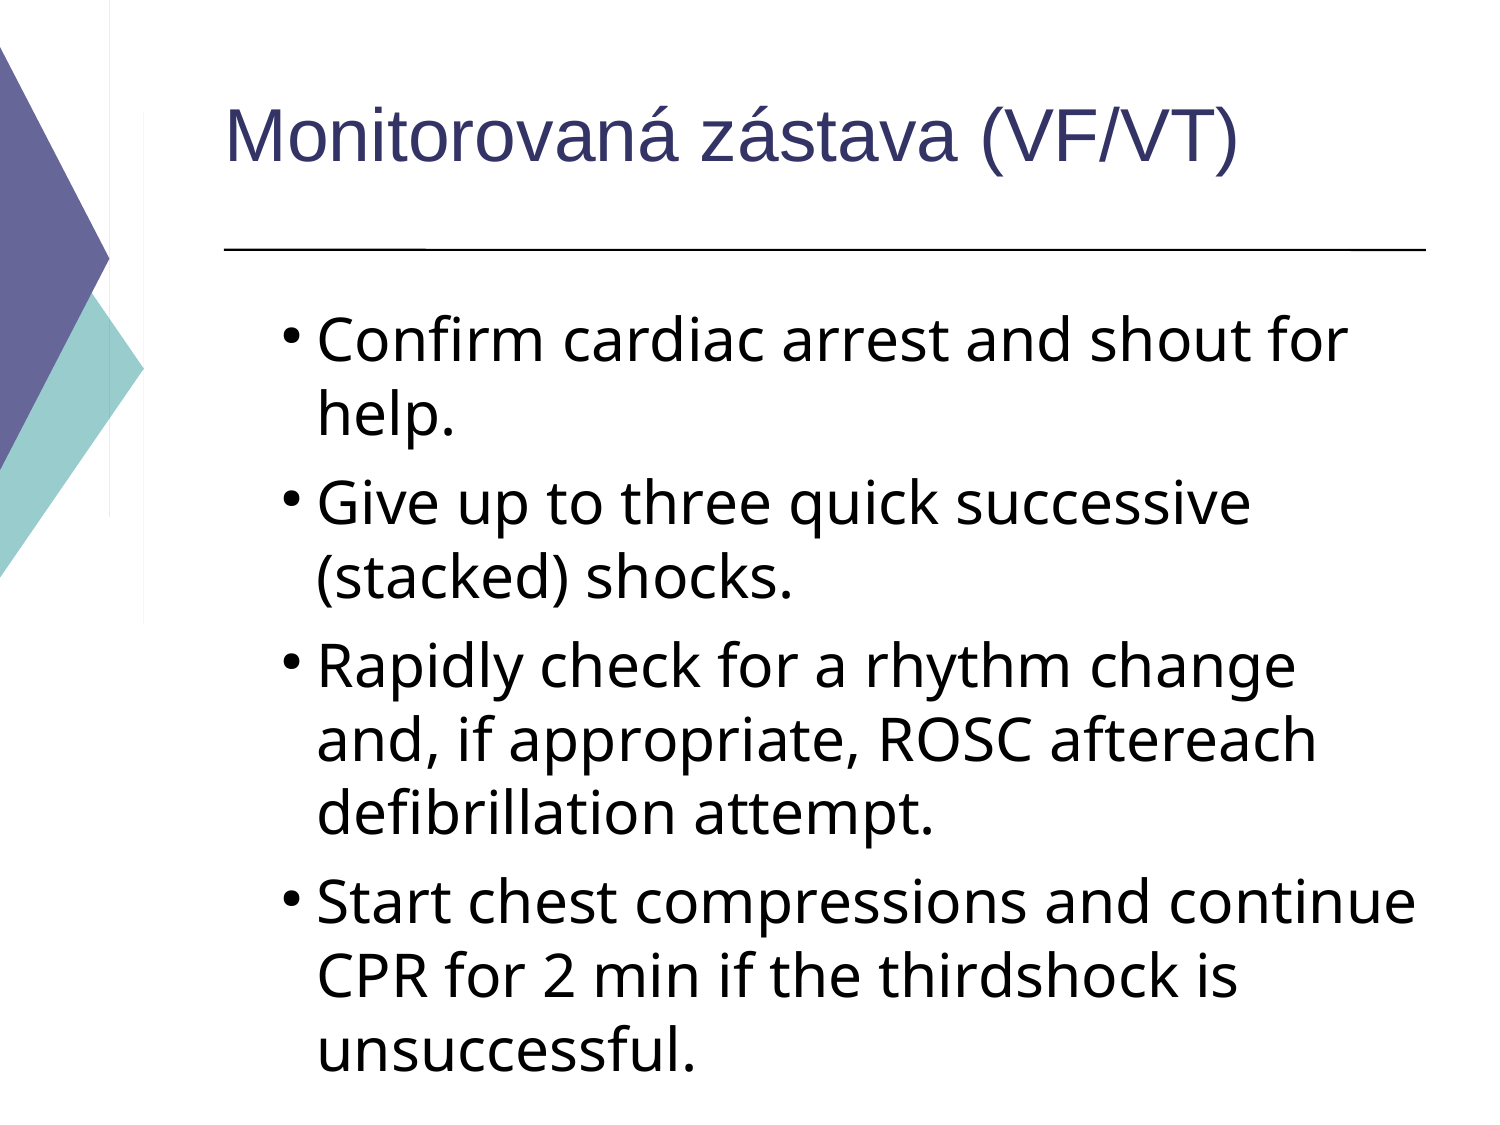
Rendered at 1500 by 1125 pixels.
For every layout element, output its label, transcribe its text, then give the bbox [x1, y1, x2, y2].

list Confirm cardiac arrest and shout for help. Give up to three quick successive (stacked) shocks. Rapidly check for a rhythm change and, if appropriate, ROSC aftereach defibrillation attempt. Start chest compressions and continue CPR for 2 min if the thirdshock is unsuccessful. [224, 299, 1423, 1083]
title Monitorovaná zástava (VF/VT) [224, 41, 1423, 236]
